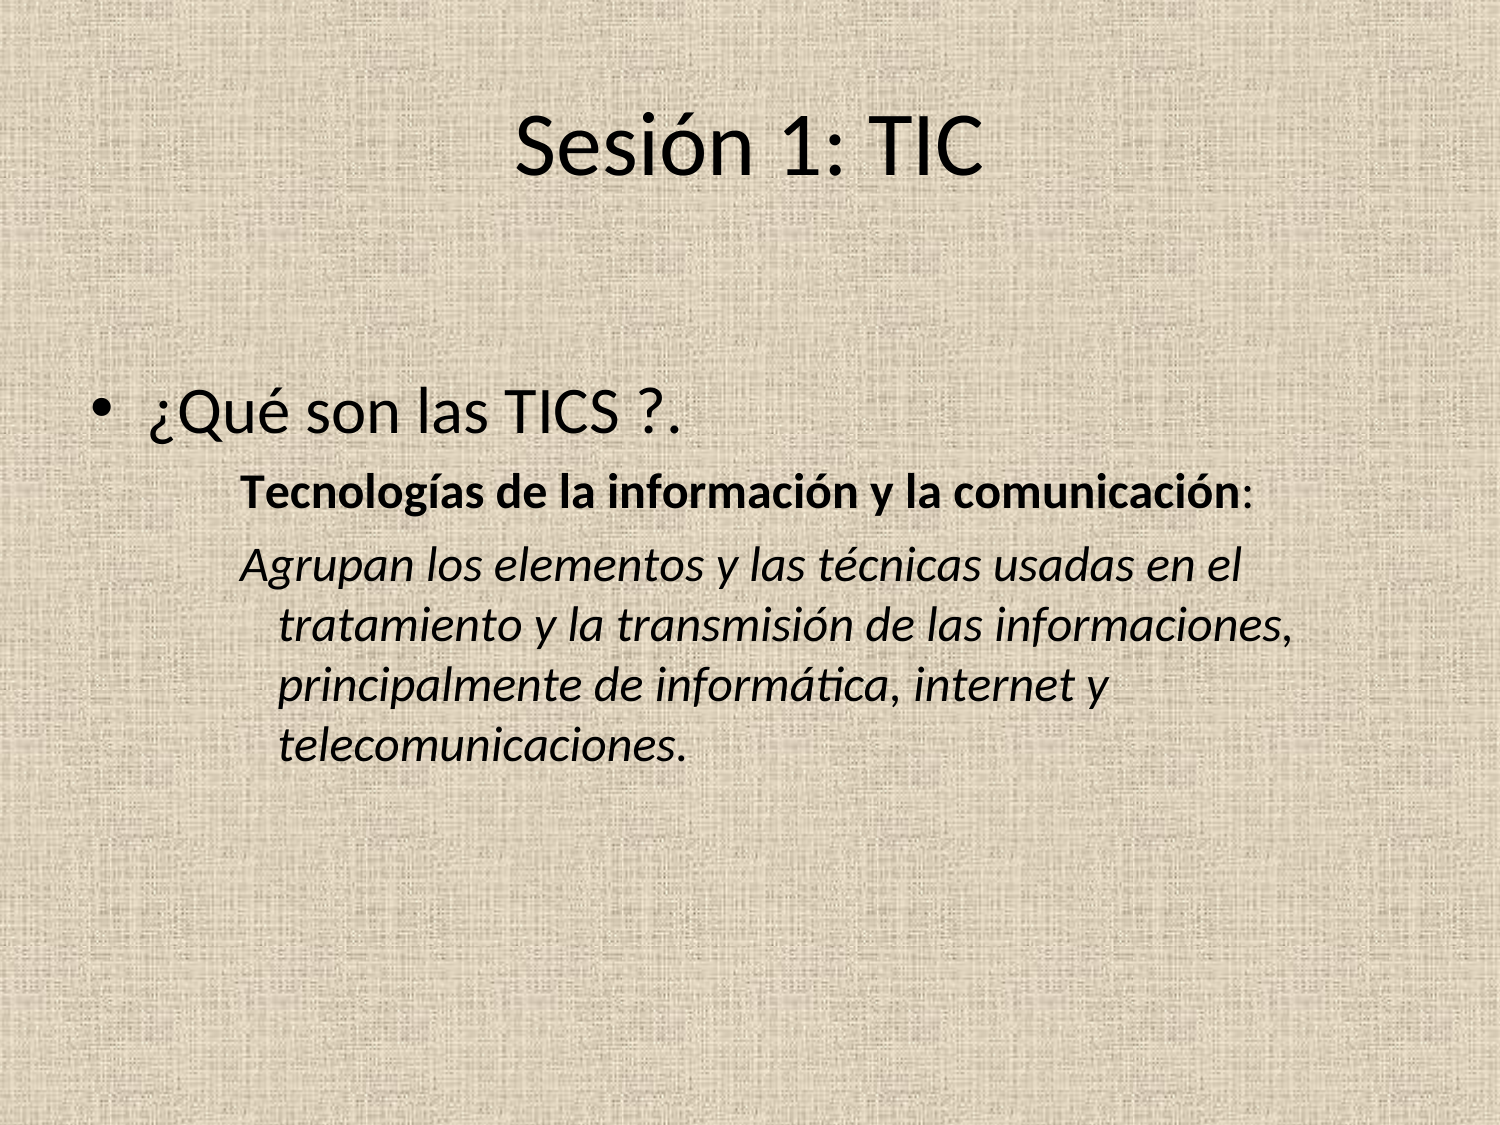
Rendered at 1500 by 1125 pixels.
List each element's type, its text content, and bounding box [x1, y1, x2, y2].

list ¿Qué son las TICS ?. Tecnologías de la información y la comunicación: Agrupan los elementos y las técnicas usadas en el tratamiento y la transmisión de las informaciones, principalmente de informática, internet y telecomunicaciones. [75, 262, 1426, 1005]
title Sesión 1: TIC [75, 45, 1426, 233]
picture [0, 0, 1500, 1125]
